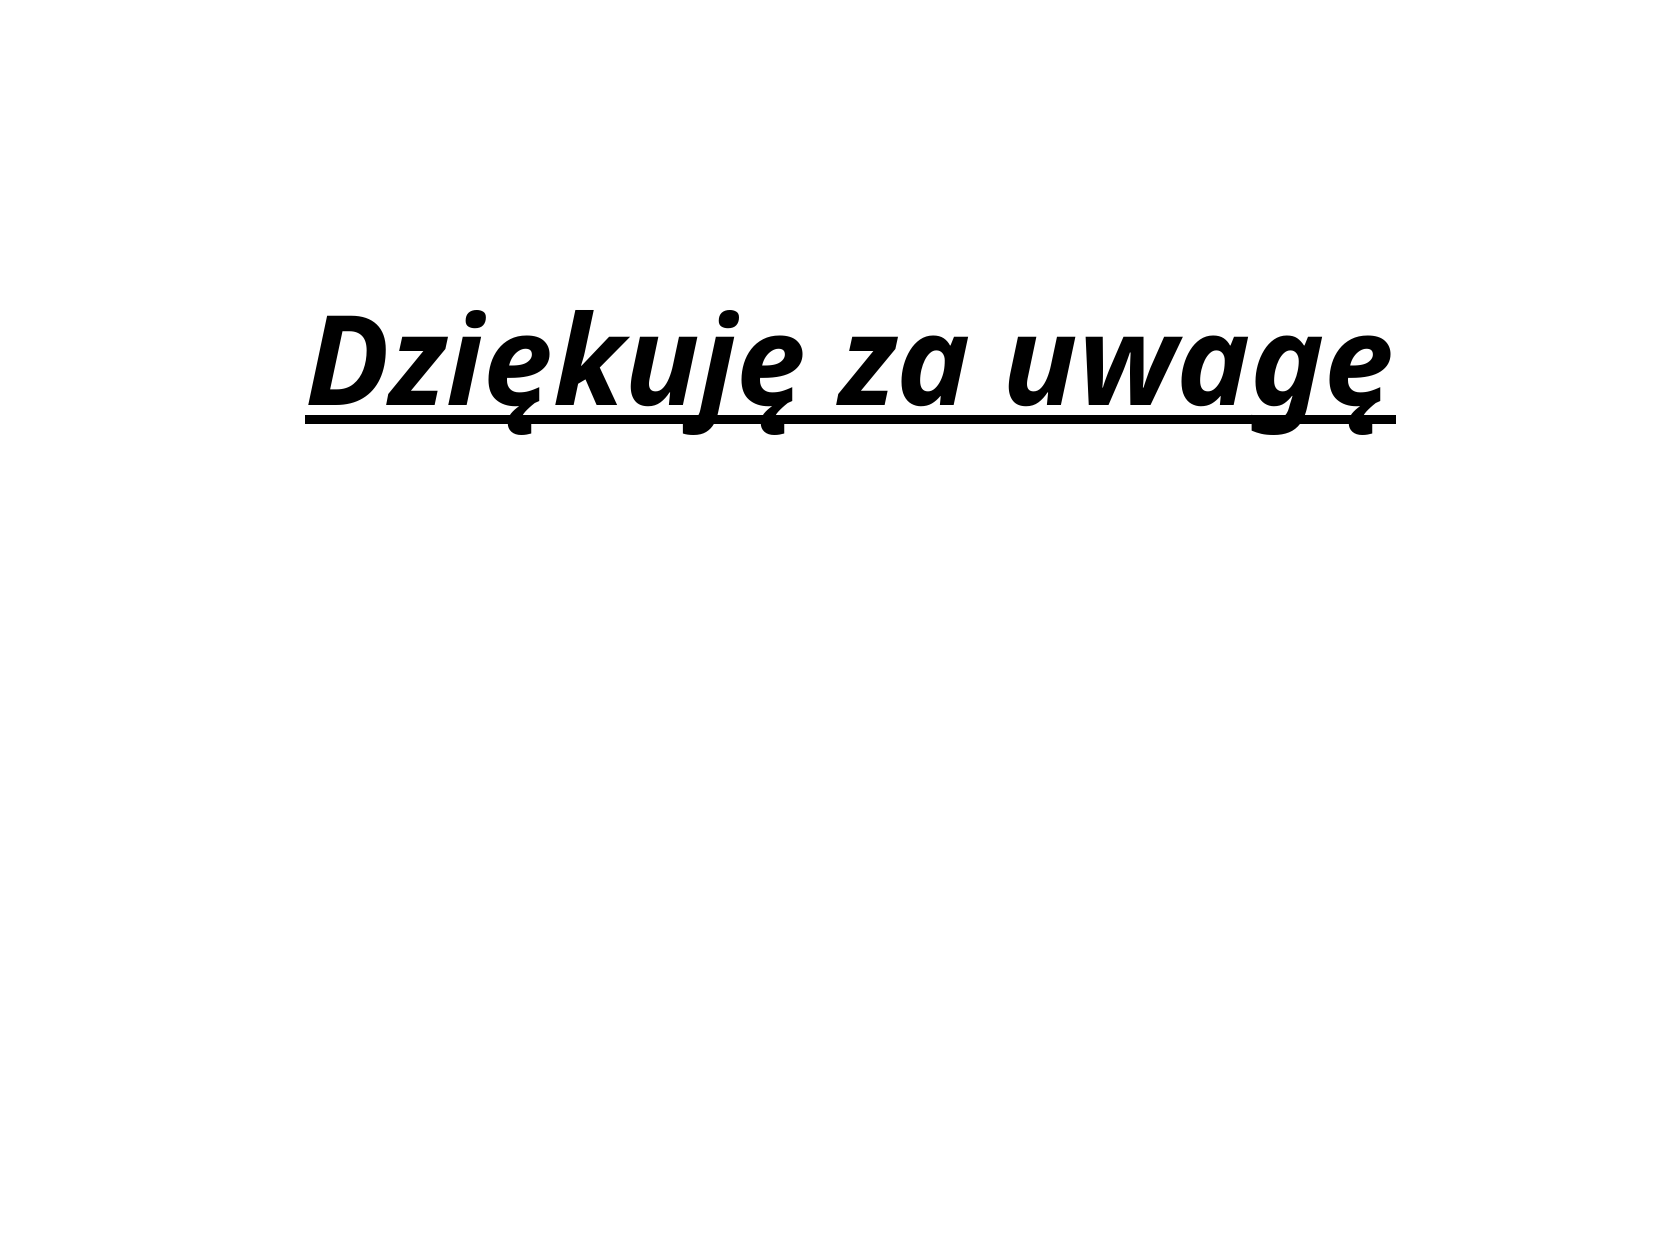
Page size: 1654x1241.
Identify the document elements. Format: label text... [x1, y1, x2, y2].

title Dziękuję za uwagę [106, 253, 1595, 461]
